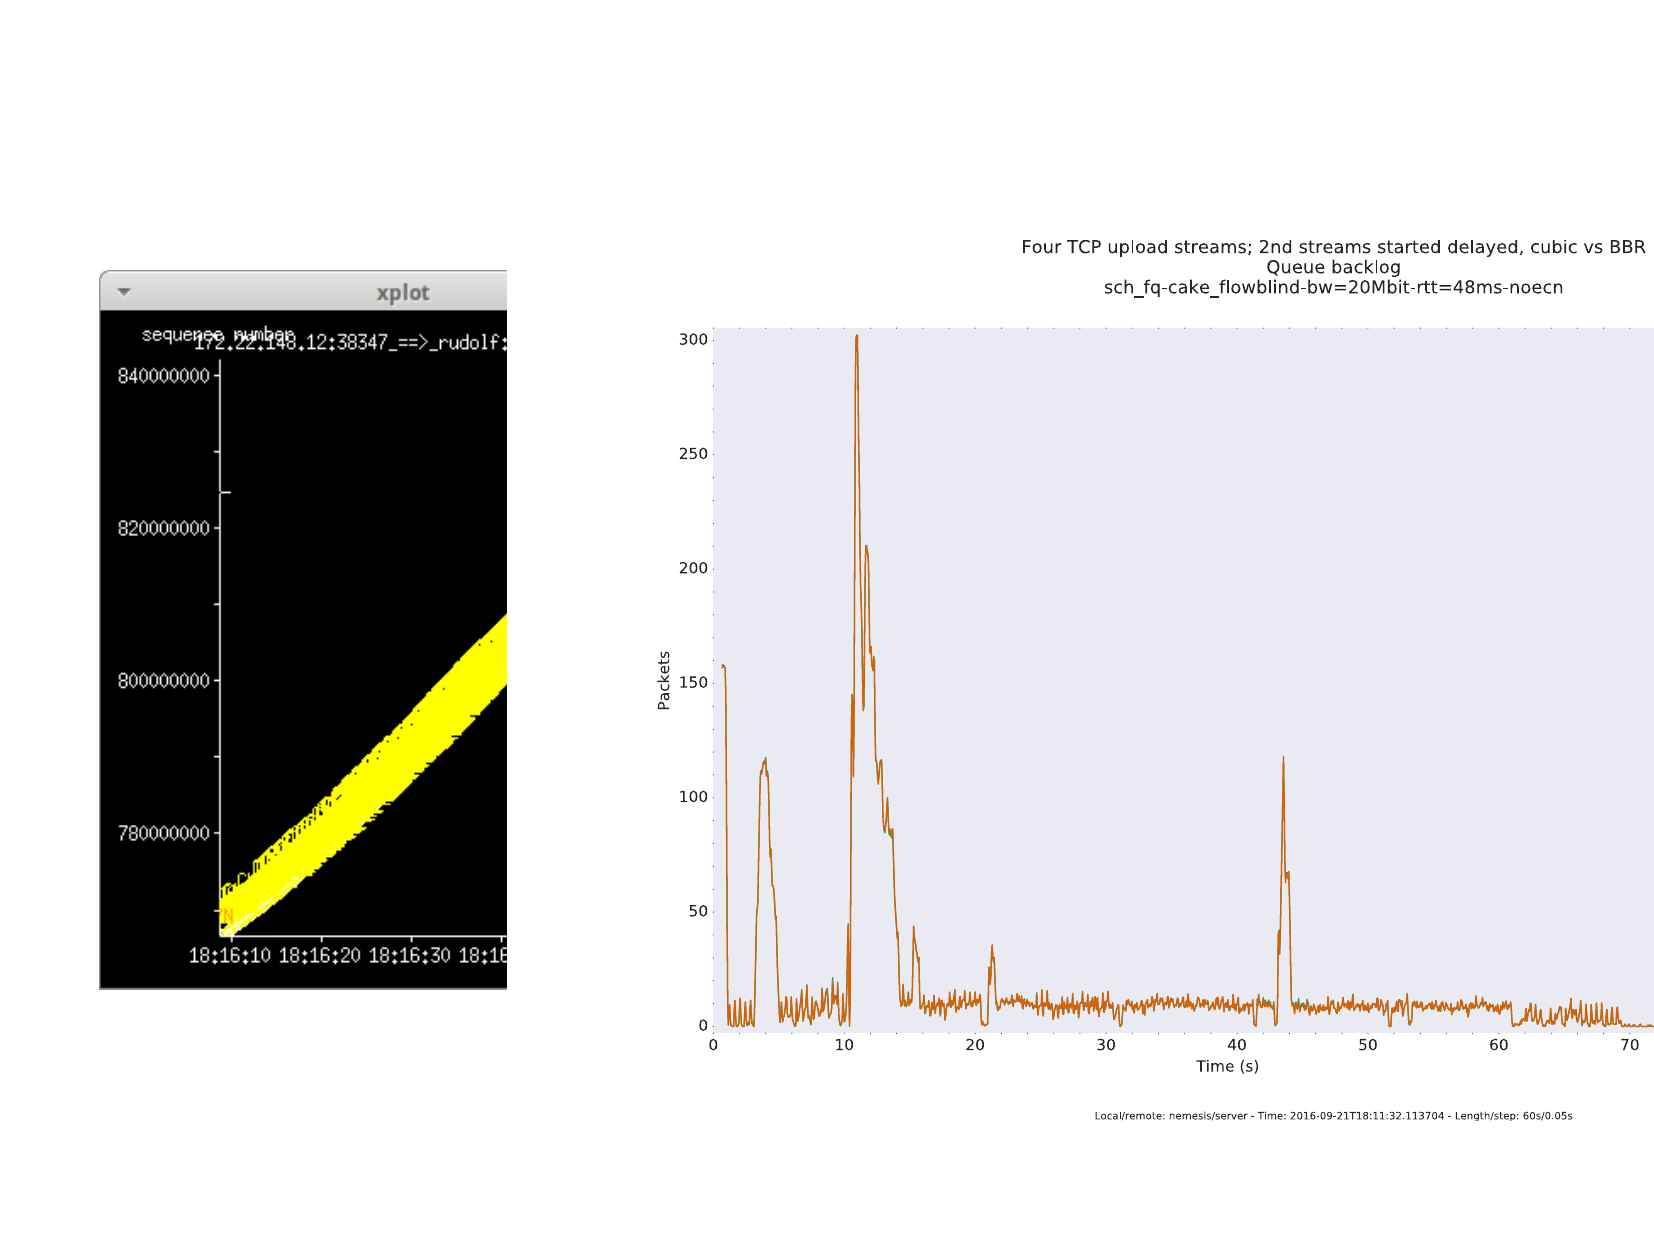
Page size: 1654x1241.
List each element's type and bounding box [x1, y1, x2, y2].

picture [99, 240, 1654, 1121]
